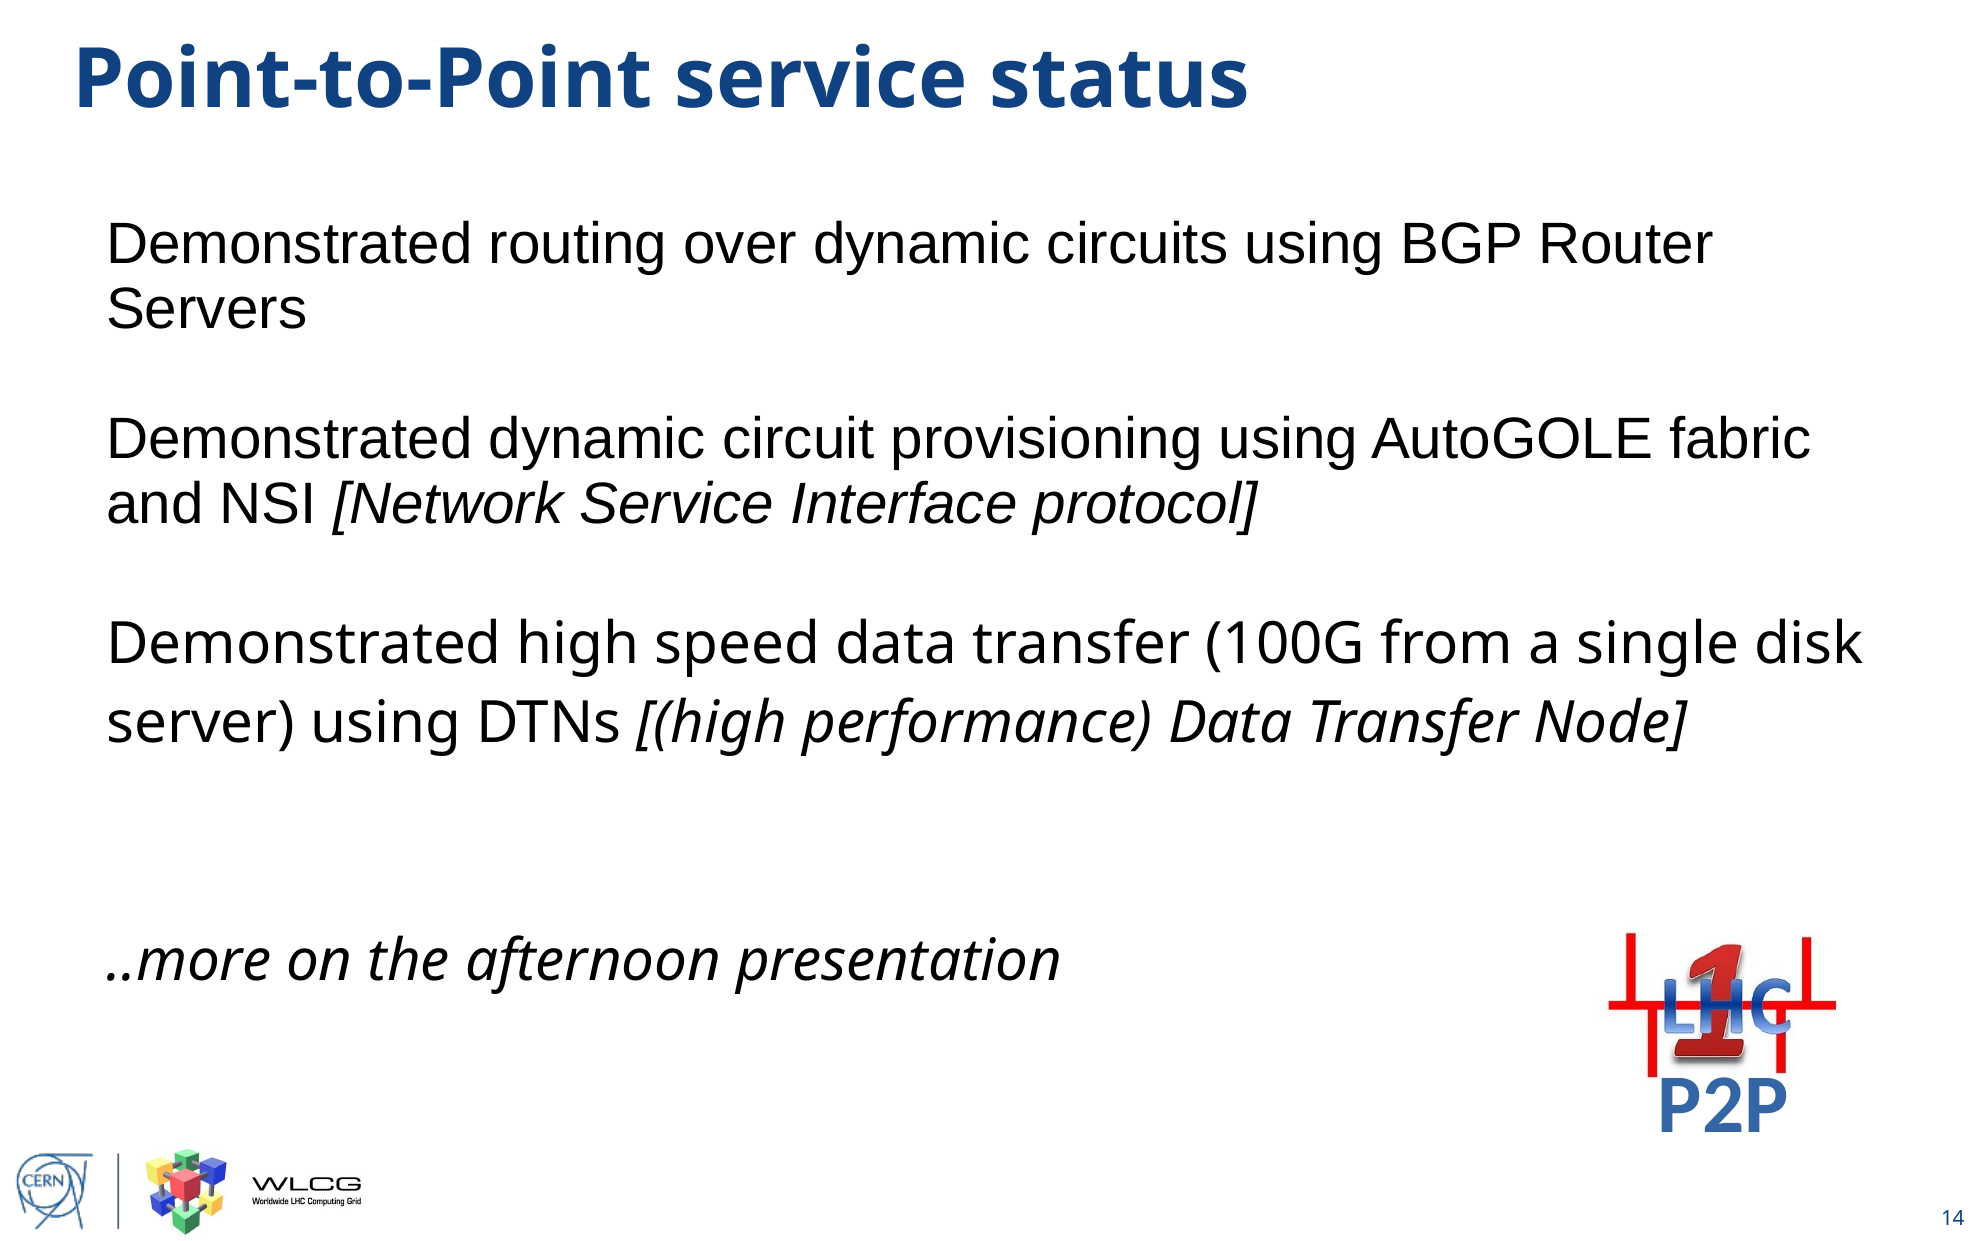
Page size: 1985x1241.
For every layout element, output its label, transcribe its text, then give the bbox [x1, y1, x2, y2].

text_box Demonstrated routing over dynamic circuits using BGP Router Servers Demonstrated dynamic circuit provisioning using AutoGOLE fabric and NSI [Network Service Interface protocol] Demonstrated high speed data transfer (100G from a single disk server) using DTNs [(high performance) Data Transfer Node] ..more on the afternoon presentation [91, 203, 1921, 1241]
picture [19, 1188, 64, 1207]
picture [38, 1207, 55, 1215]
picture [16, 1188, 64, 1236]
picture [1595, 921, 1845, 1090]
text_box P2P [1606, 1062, 1841, 1162]
title Point-to-Point service status [72, 0, 1834, 166]
picture [51, 1200, 64, 1215]
